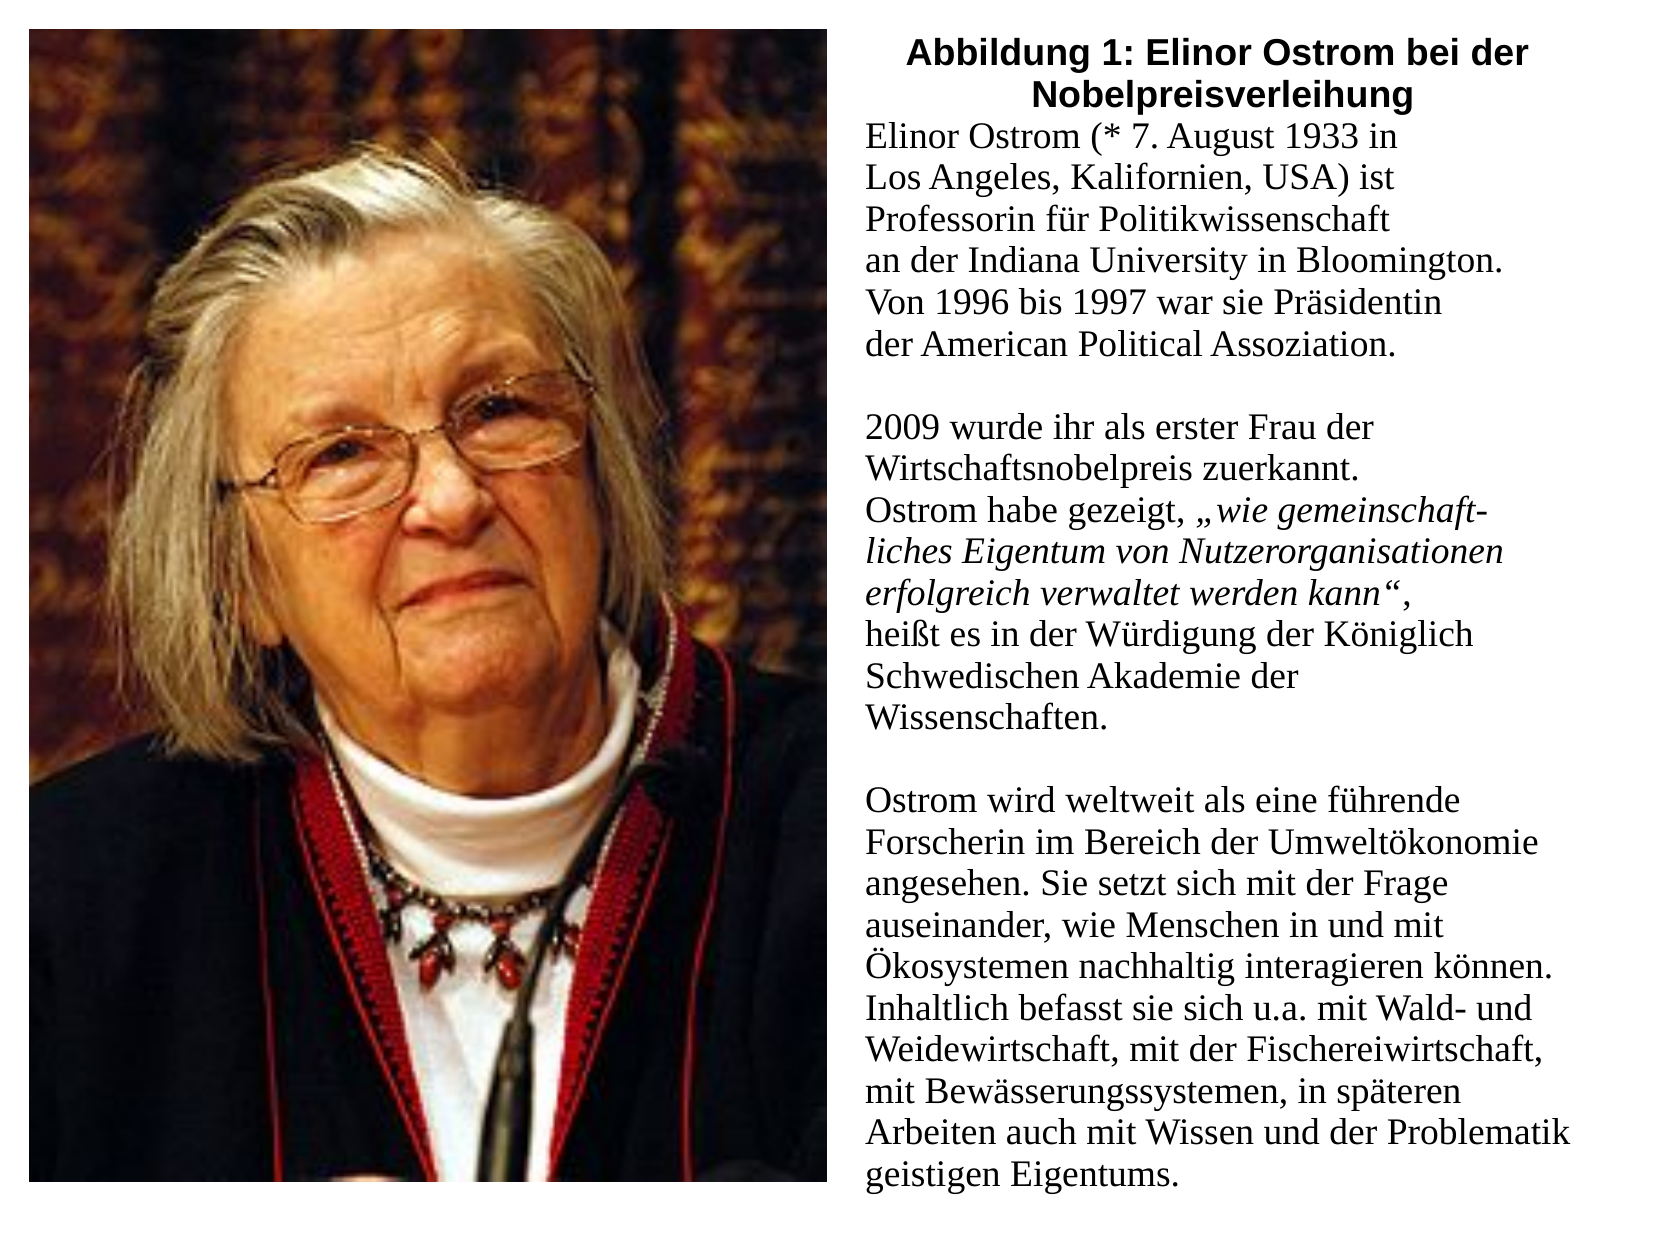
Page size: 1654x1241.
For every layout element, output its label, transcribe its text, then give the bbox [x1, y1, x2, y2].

text_box Abbildung 1: Elinor Ostrom bei der Nobelpreisverleihung Elinor Ostrom (* 7. August 1933 in Los Angeles, Kalifornien, USA) ist Professorin für Politikwissenschaft an der Indiana University in Bloomington. Von 1996 bis 1997 war sie Präsidentin der American Political Assoziation. 2009 wurde ihr als erster Frau der Wirtschaftsnobelpreis zuerkannt. Ostrom habe gezeigt, „wie gemeinschaft- liches Eigentum von Nutzerorganisationen erfolgreich verwaltet werden kann“, heißt es in der Würdigung der Königlich Schwedischen Akademie der Wissenschaften. Ostrom wird weltweit als eine führende Forscherin im Bereich der Umweltökonomie angesehen. Sie setzt sich mit der Frage auseinander, wie Menschen in und mit Ökosystemen nachhaltig interagieren können. Inhaltlich befasst sie sich u.a. mit Wald- und Weidewirtschaft, mit der Fischereiwirtschaft, mit Bewässerungssystemen, in späteren Arbeiten auch mit Wissen und der Problematik geistigen Eigentums. [850, 23, 1596, 1202]
picture [29, 29, 827, 1182]
